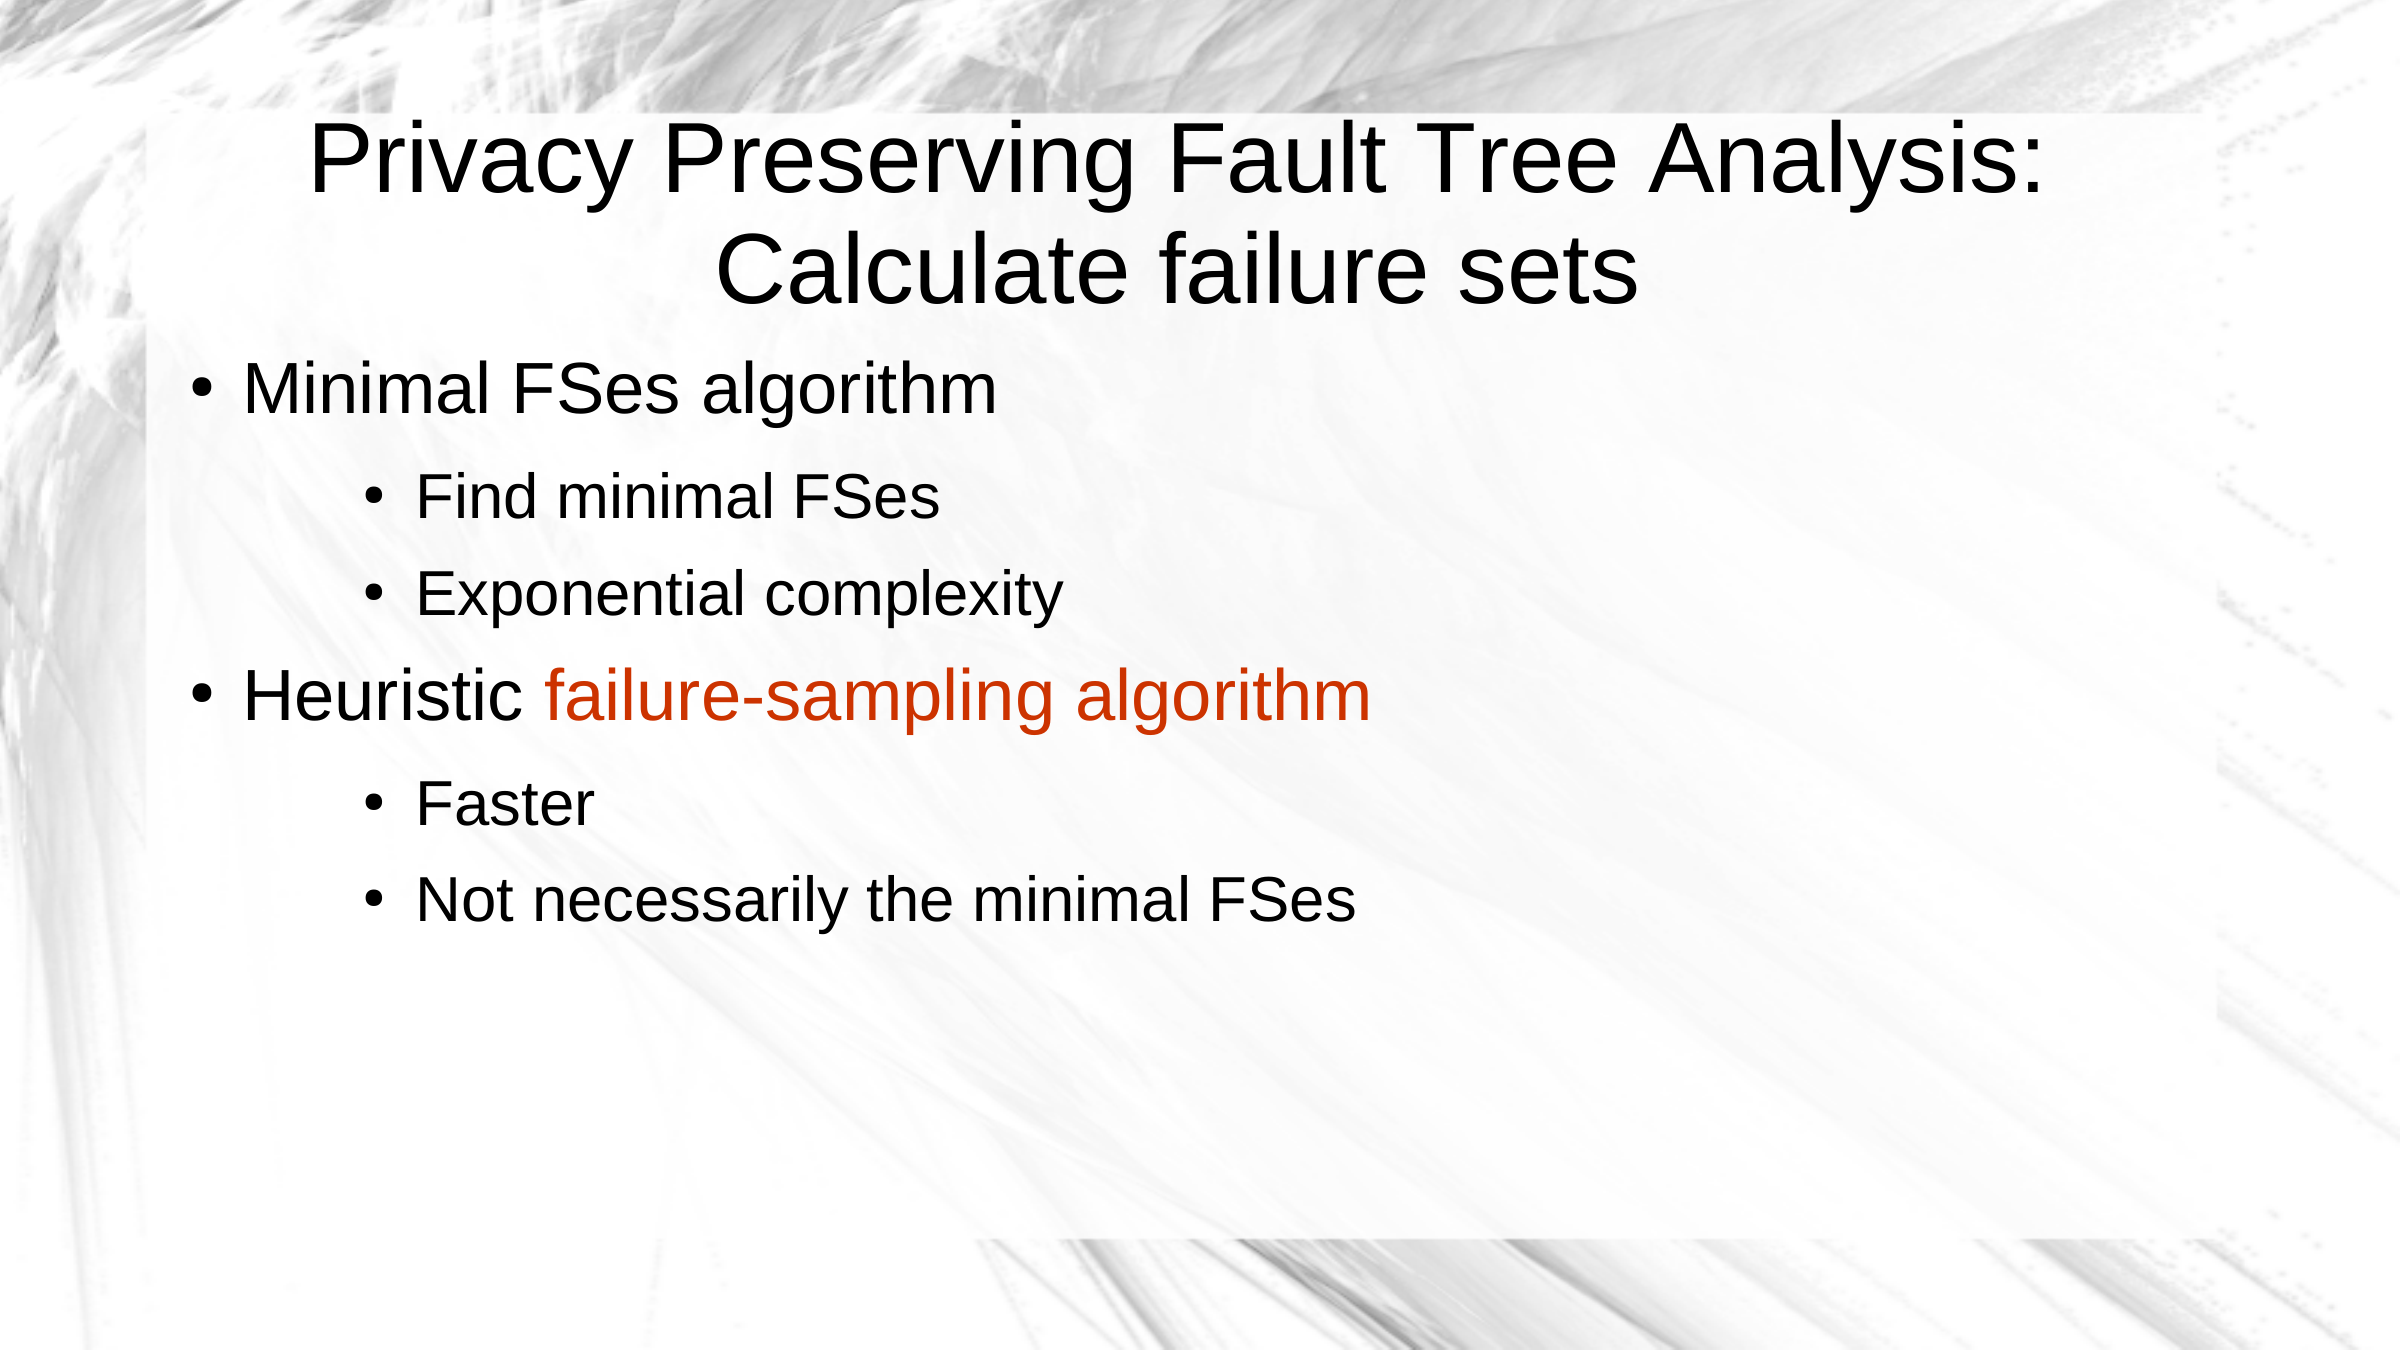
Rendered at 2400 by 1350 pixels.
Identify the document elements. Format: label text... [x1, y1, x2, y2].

picture [0, 0, 2400, 1350]
title Privacy Preserving Fault Tree Analysis: Calculate failure sets [171, 92, 2186, 335]
list Minimal FSes algorithm Find minimal FSes Exponential complexity Heuristic failure-sampling algorithm Faster Not necessarily the minimal FSes [171, 348, 2280, 1065]
